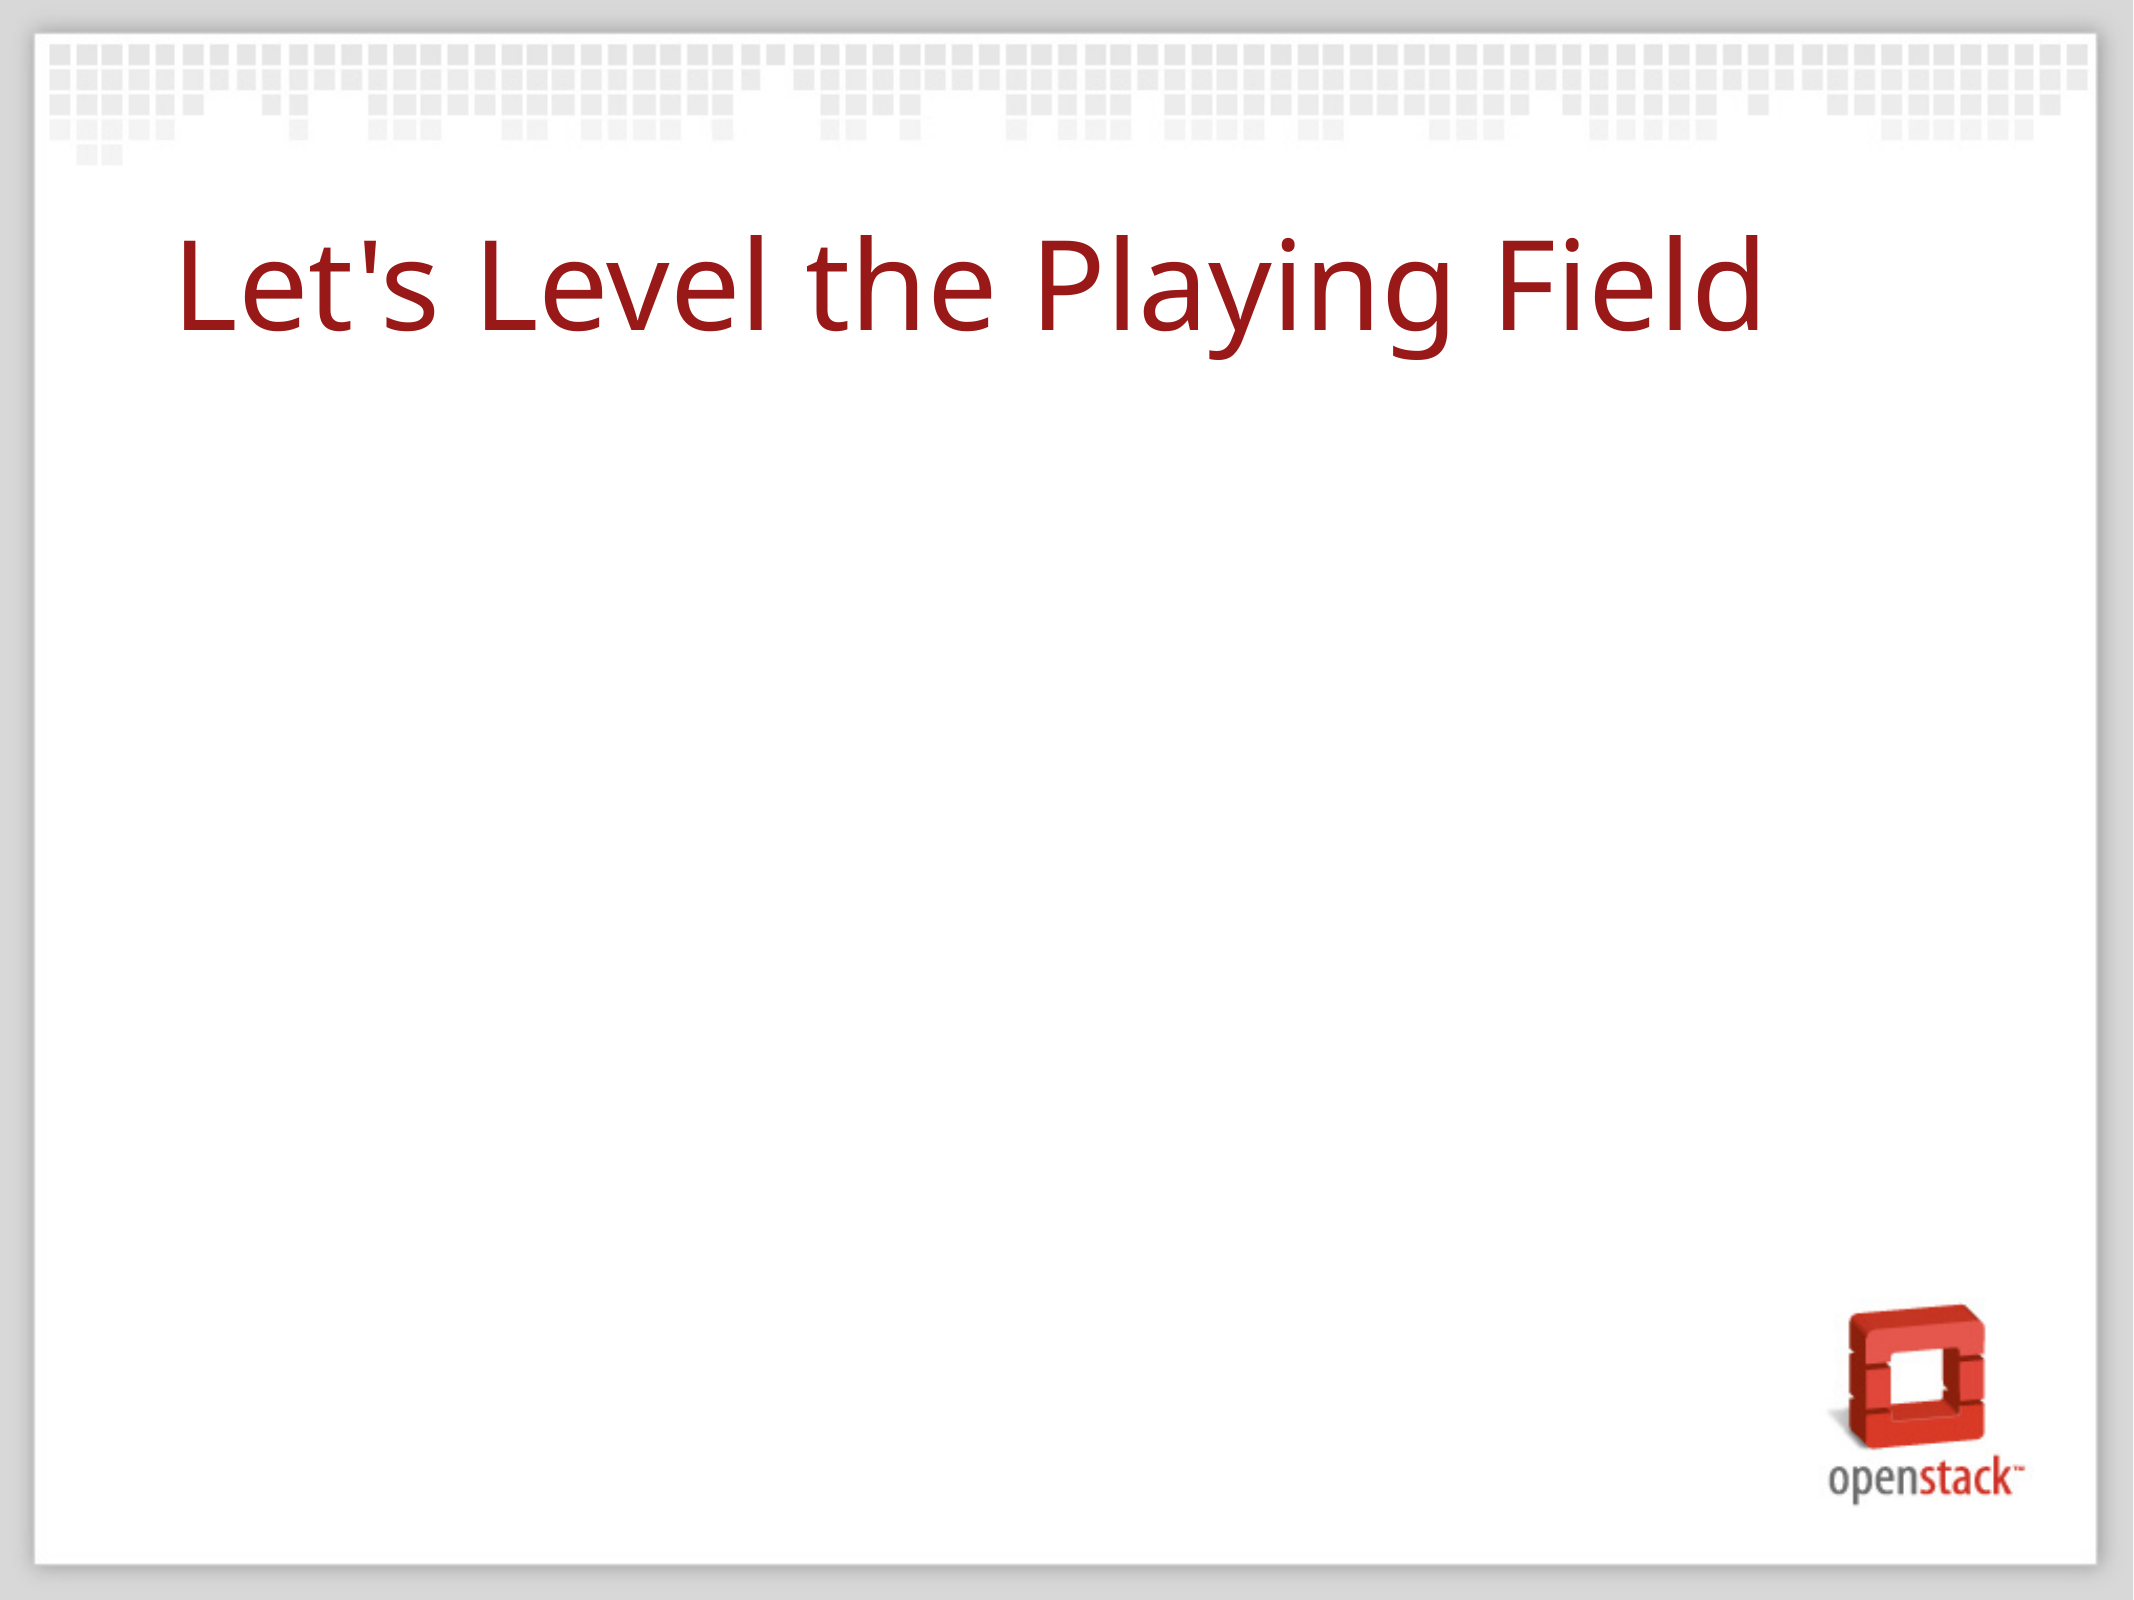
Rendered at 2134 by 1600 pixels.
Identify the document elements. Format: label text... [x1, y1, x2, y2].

title Let's Level the Playing Field [164, 196, 1969, 756]
picture [0, 0, 2134, 1600]
